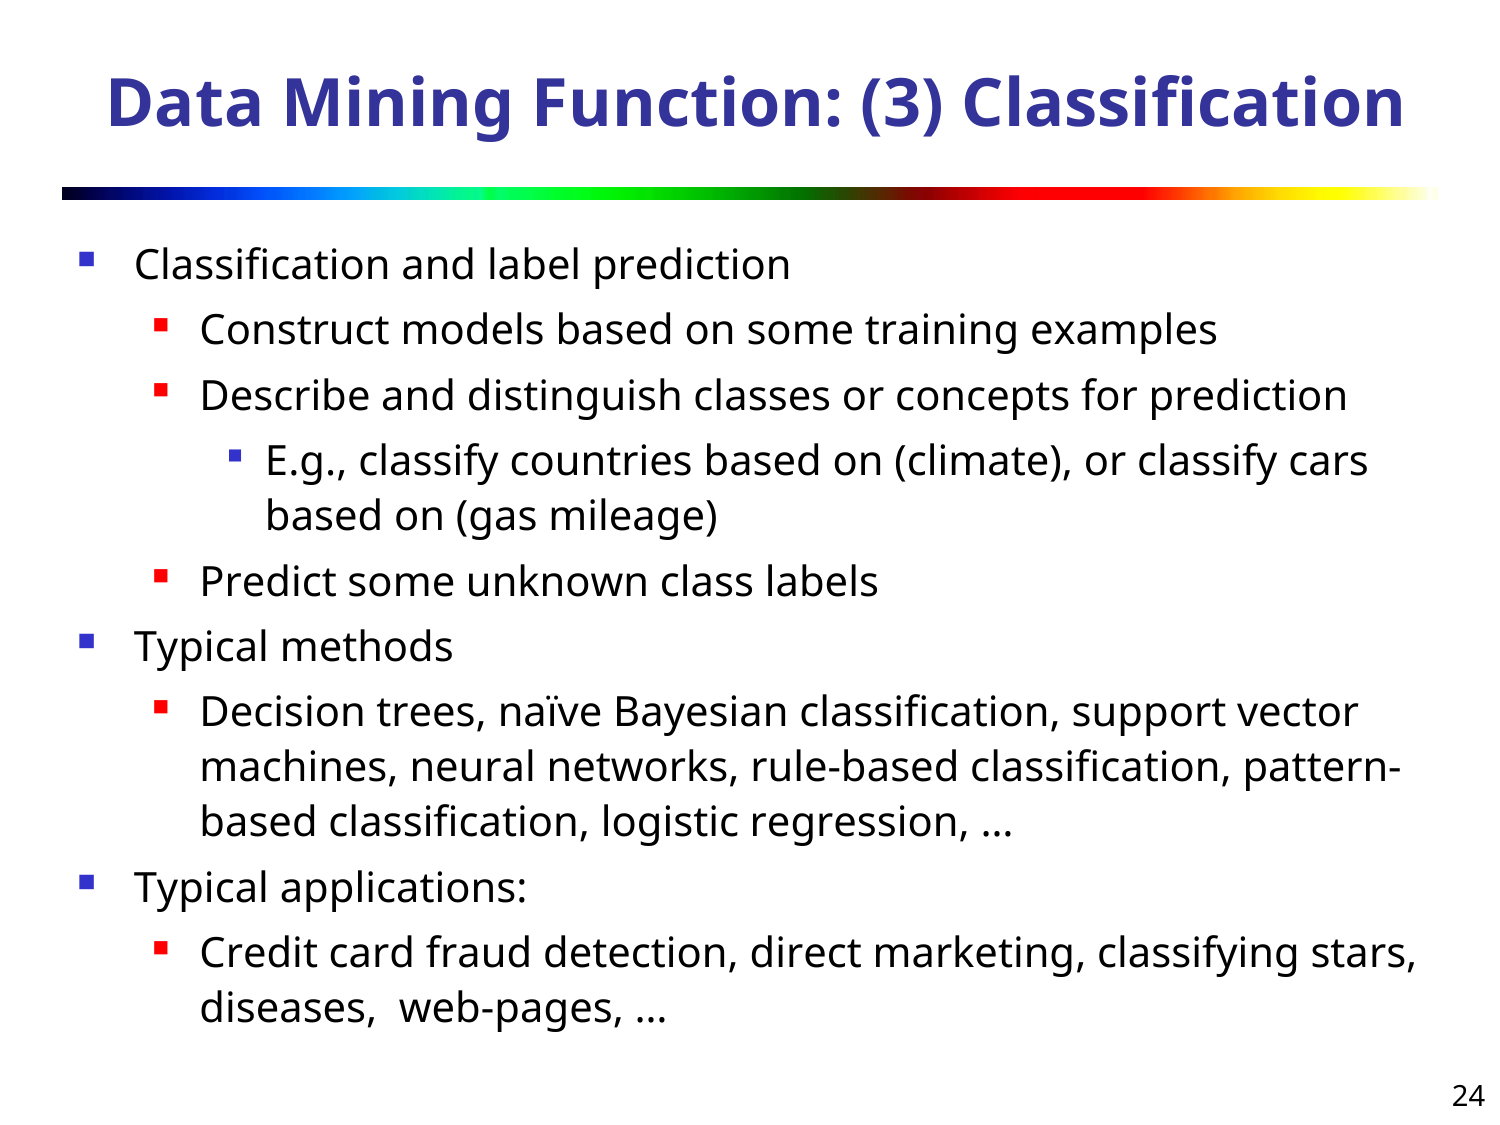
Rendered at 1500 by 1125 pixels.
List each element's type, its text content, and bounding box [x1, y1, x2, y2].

title Data Mining Function: (3) Classification [37, 12, 1476, 188]
text_box <number> [1187, 1050, 1500, 1125]
list Classification and label prediction Construct models based on some training examples Describe and distinguish classes or concepts for prediction E.g., classify countries based on (climate), or classify cars based on (gas mileage) Predict some unknown class labels Typical methods Decision trees, naïve Bayesian classification, support vector machines, neural networks, rule-based classification, pattern-based classification, logistic regression, … Typical applications: Credit card fraud detection, direct marketing, classifying stars, diseases, web-pages, … [62, 224, 1450, 1093]
